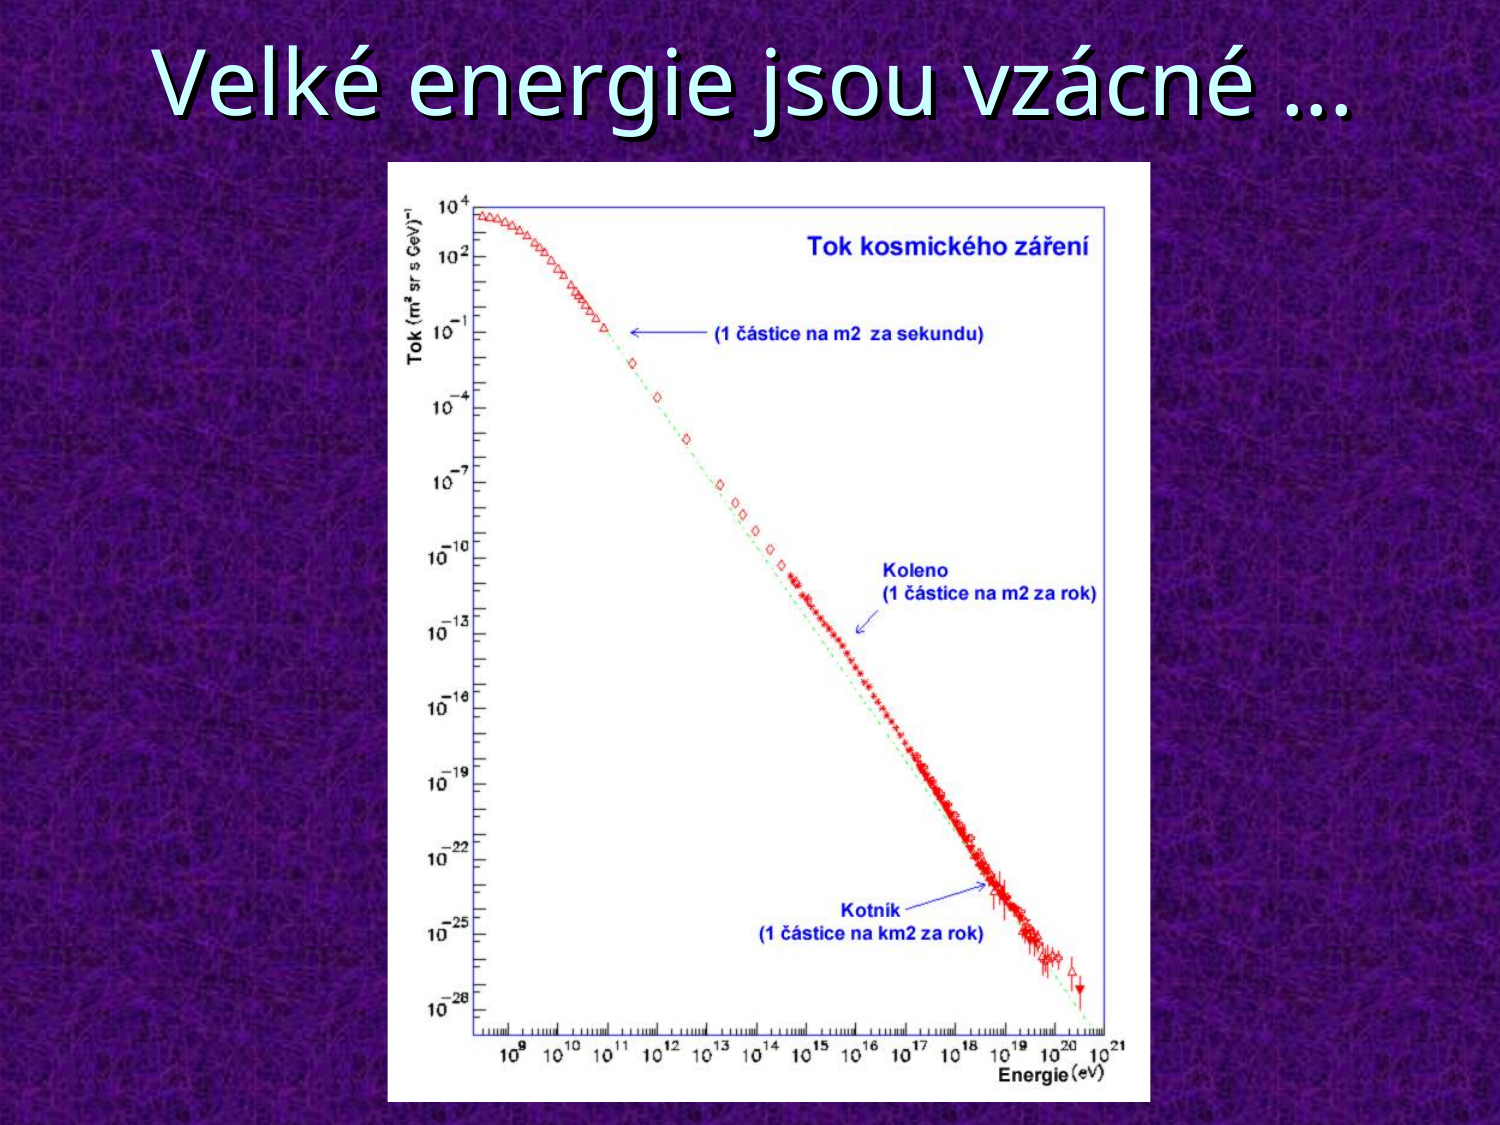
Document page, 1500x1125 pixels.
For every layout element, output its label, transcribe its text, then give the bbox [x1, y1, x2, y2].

title Velké energie jsou vzácné ... [29, 27, 1477, 150]
picture [0, 0, 1500, 1125]
